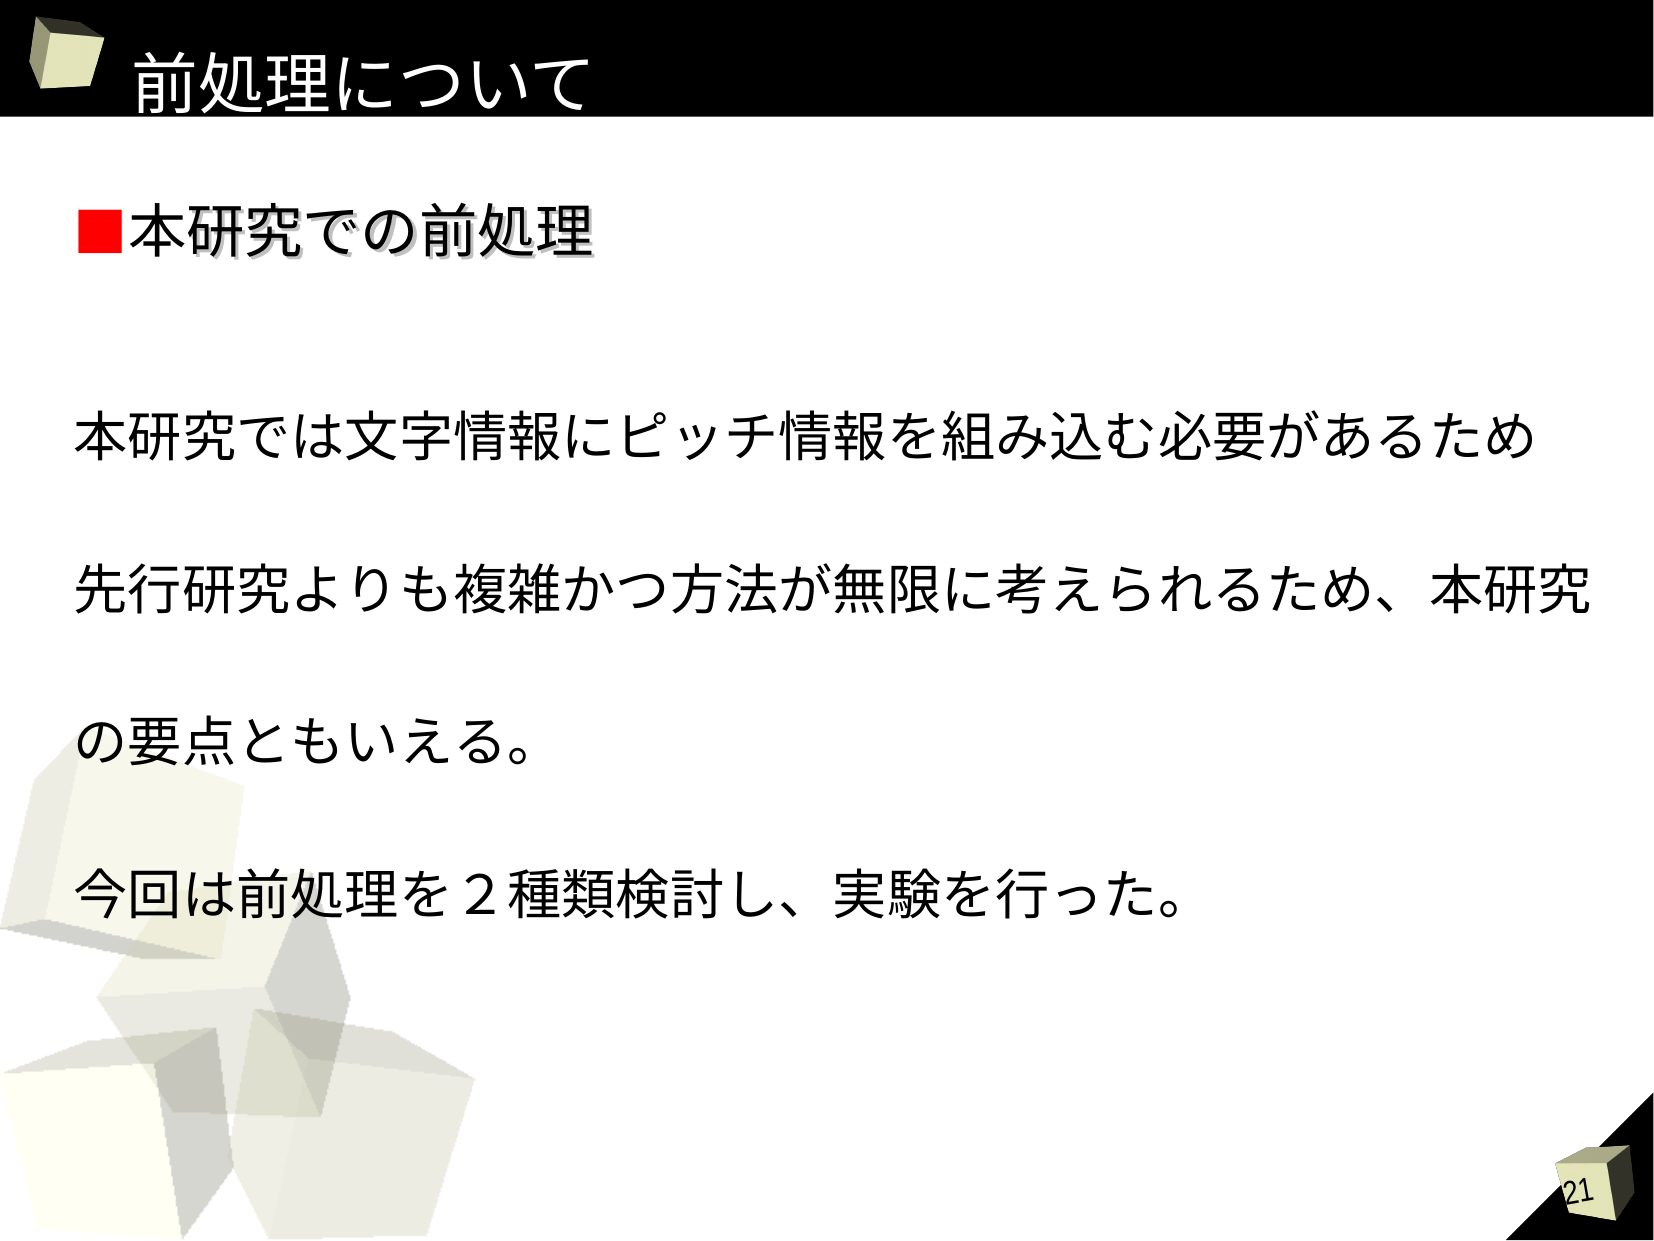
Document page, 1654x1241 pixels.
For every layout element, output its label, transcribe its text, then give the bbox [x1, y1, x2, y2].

text_box ■本研究での前処理 [59, 177, 857, 258]
text_box 前処理について [116, 23, 650, 119]
text_box 本研究では文字情報にピッチ情報を組み込む必要があるため 先行研究よりも複雑かつ方法が無限に考えられるため、本研究 の要点ともいえる。 今回は前処理を２種類検討し、実験を行った。 [59, 386, 1625, 811]
picture [0, 726, 477, 1241]
